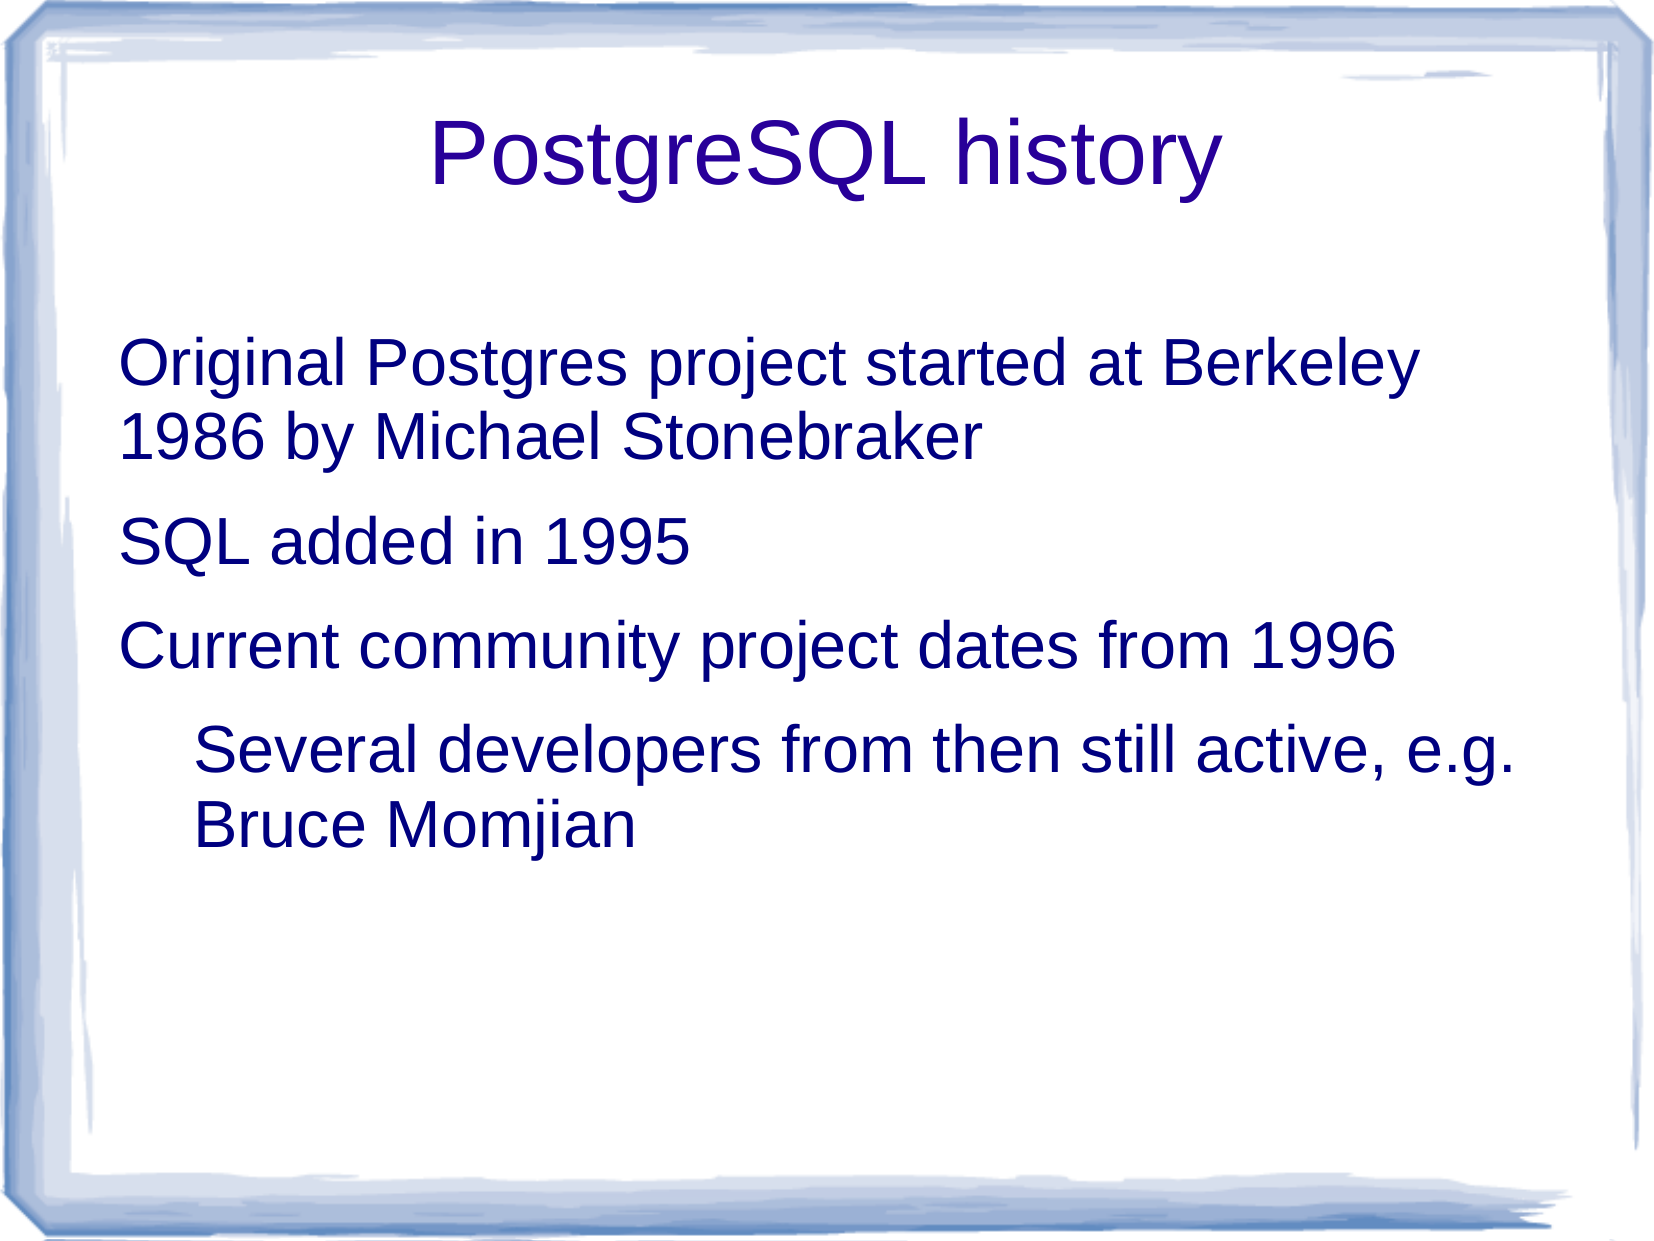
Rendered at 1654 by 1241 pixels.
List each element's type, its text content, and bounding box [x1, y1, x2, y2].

picture [0, 0, 1654, 1241]
title PostgreSQL history [82, 49, 1571, 257]
list Original Postgres project started at Berkeley 1986 by Michael Stonebraker SQL added in 1995 Current community project dates from 1996 Several developers from then still active, e.g. Bruce Momjian [118, 324, 1571, 1004]
